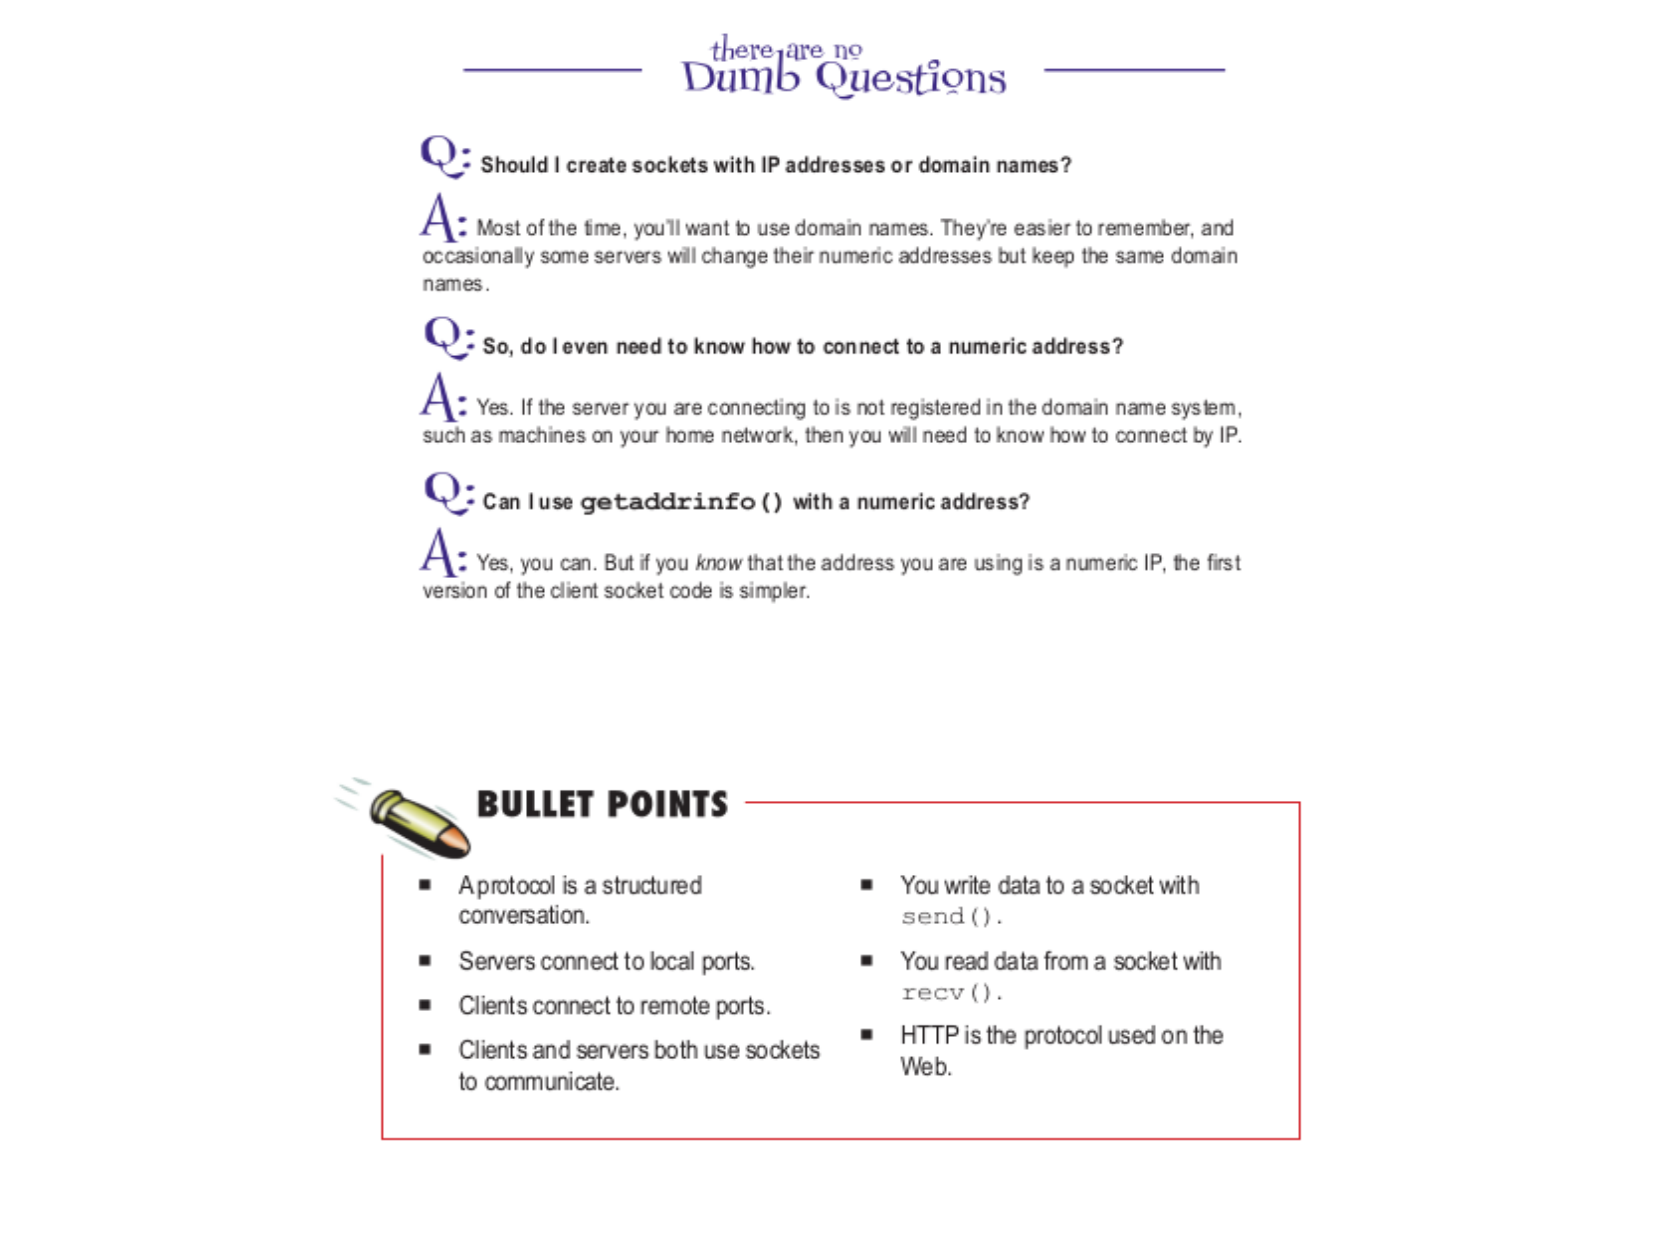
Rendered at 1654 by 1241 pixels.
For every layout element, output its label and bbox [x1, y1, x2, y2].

picture [330, 23, 1347, 1170]
